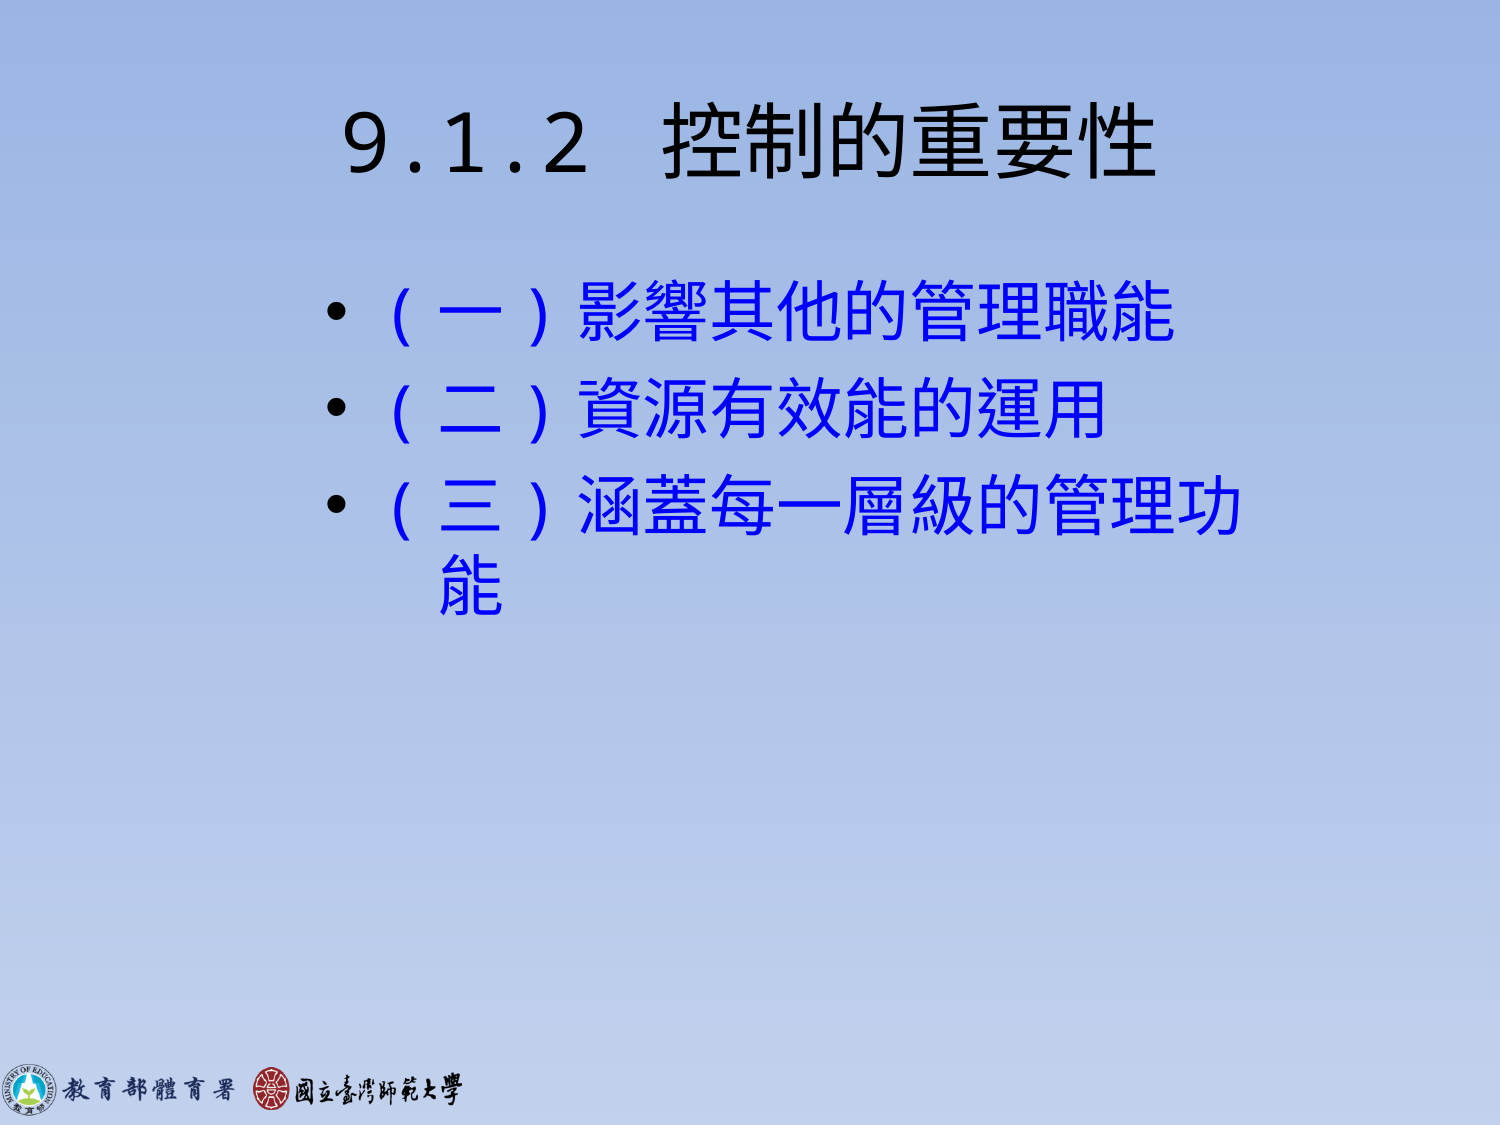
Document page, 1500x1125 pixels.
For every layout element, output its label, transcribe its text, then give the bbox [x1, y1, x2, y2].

list (一)影響其他的管理職能 (二)資源有效能的運用 (三)涵蓋每一層級的管理功能 [310, 262, 1300, 814]
title 9.1.2 控制的重要性 [75, 45, 1426, 233]
